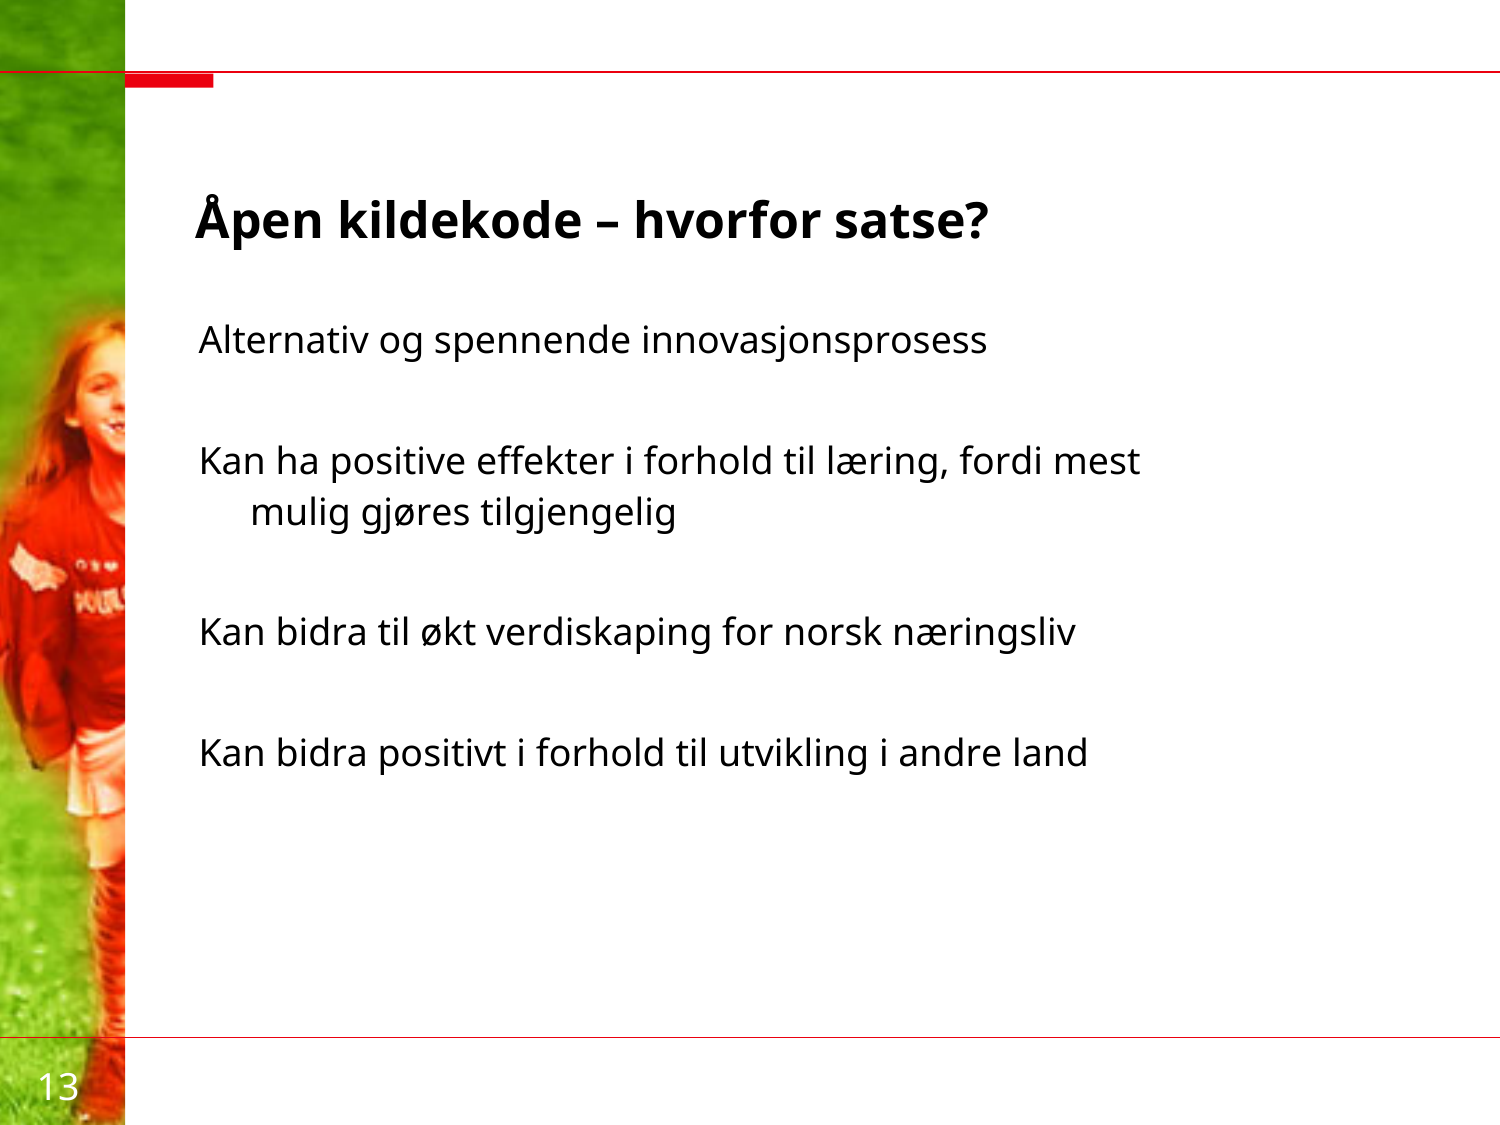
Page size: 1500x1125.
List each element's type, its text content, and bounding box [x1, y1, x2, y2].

picture [0, 73, 126, 1037]
list Alternativ og spennende innovasjonsprosess Kan ha positive effekter i forhold til læring, fordi mest mulig gjøres tilgjengelig Kan bidra til økt verdiskaping for norsk næringsliv Kan bidra positivt i forhold til utvikling i andre land [183, 305, 1251, 981]
picture [0, 0, 126, 71]
title Åpen kildekode – hvorfor satse? [180, 174, 1246, 263]
picture [0, 1038, 126, 1125]
